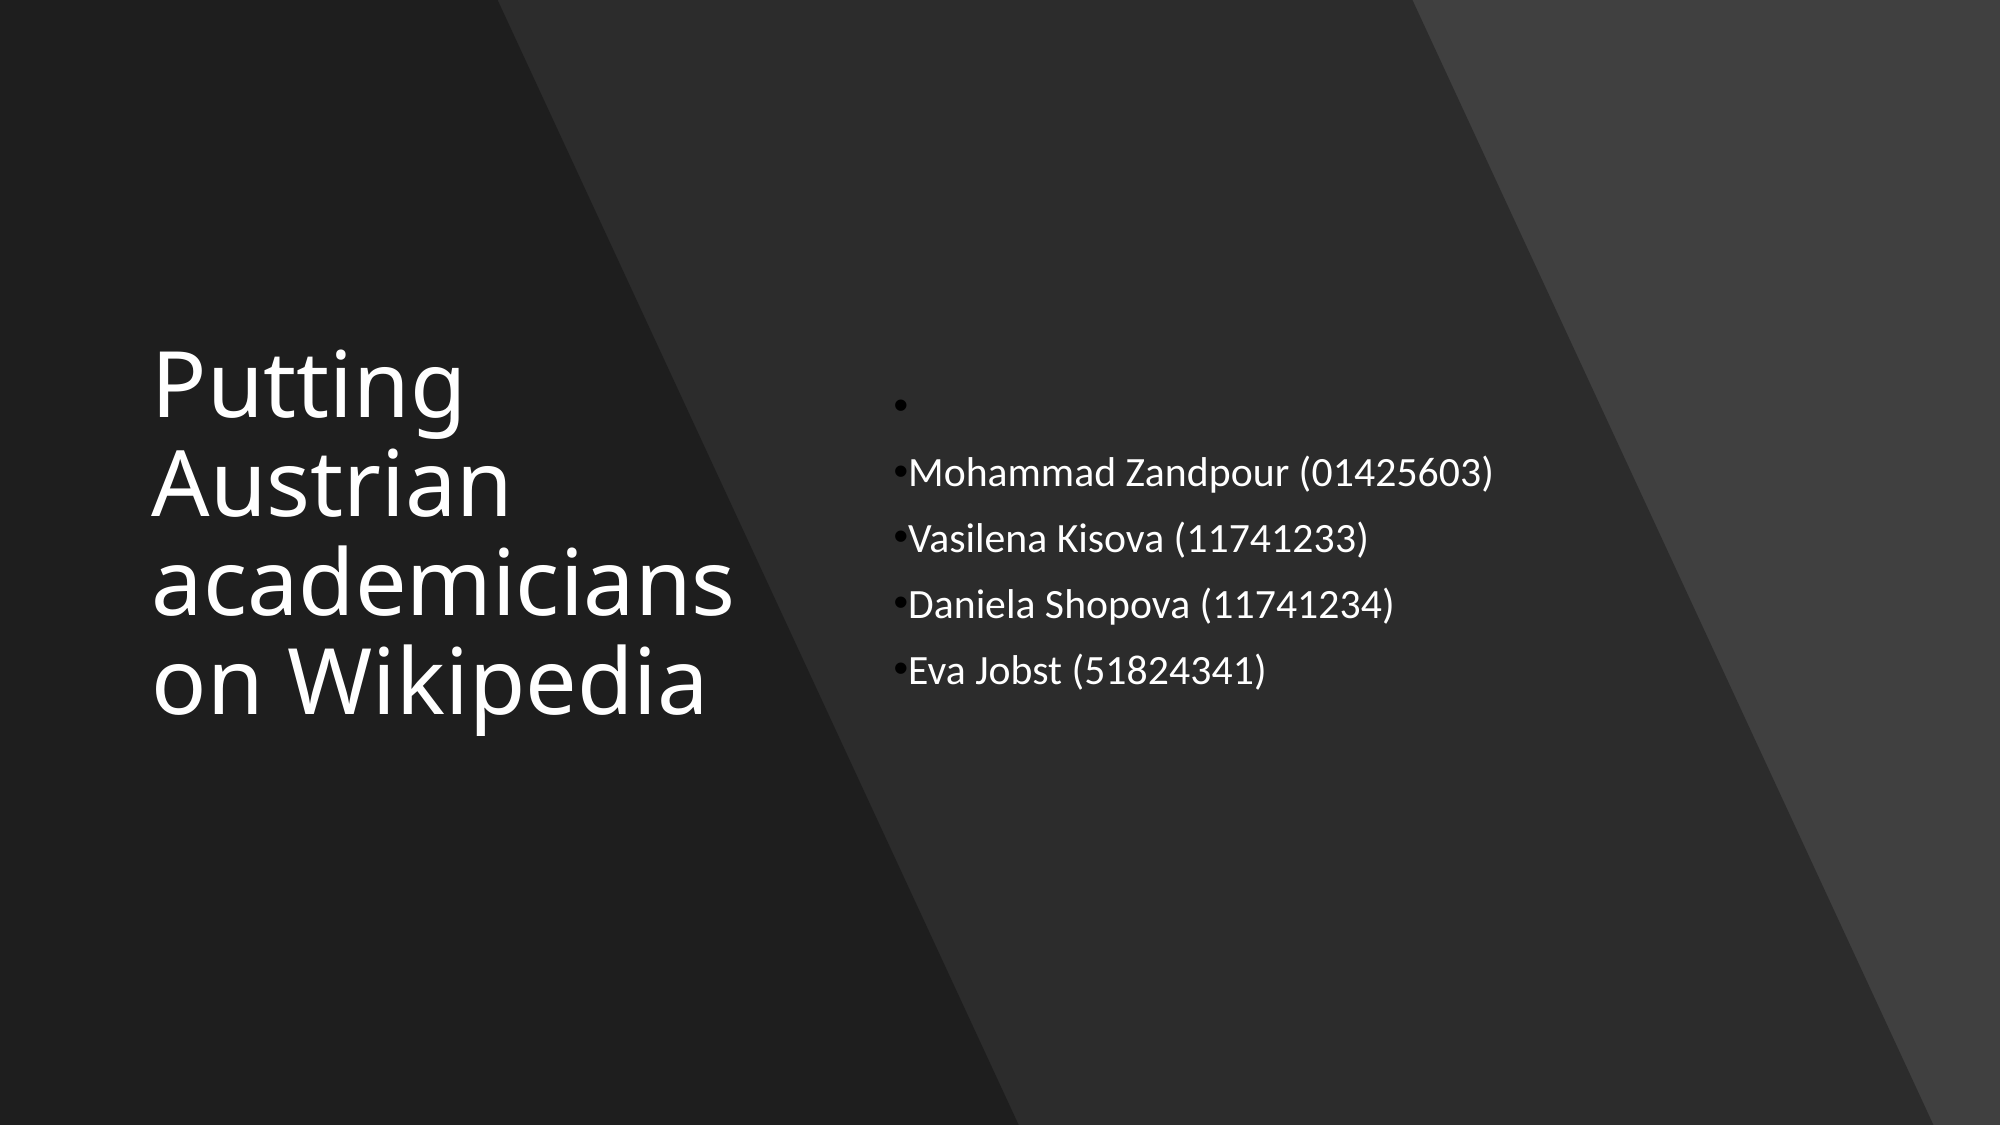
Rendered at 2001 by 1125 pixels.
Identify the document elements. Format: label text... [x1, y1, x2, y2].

subtitle Mohammad Zandpour (01425603) Vasilena Kisova (11741233) Daniela Shopova (11741234) Eva Jobst (51824341) [878, 59, 1863, 1014]
text_box [0, 0, 2000, 1125]
title Putting Austrian academicians on Wikipedia [136, 59, 789, 1014]
